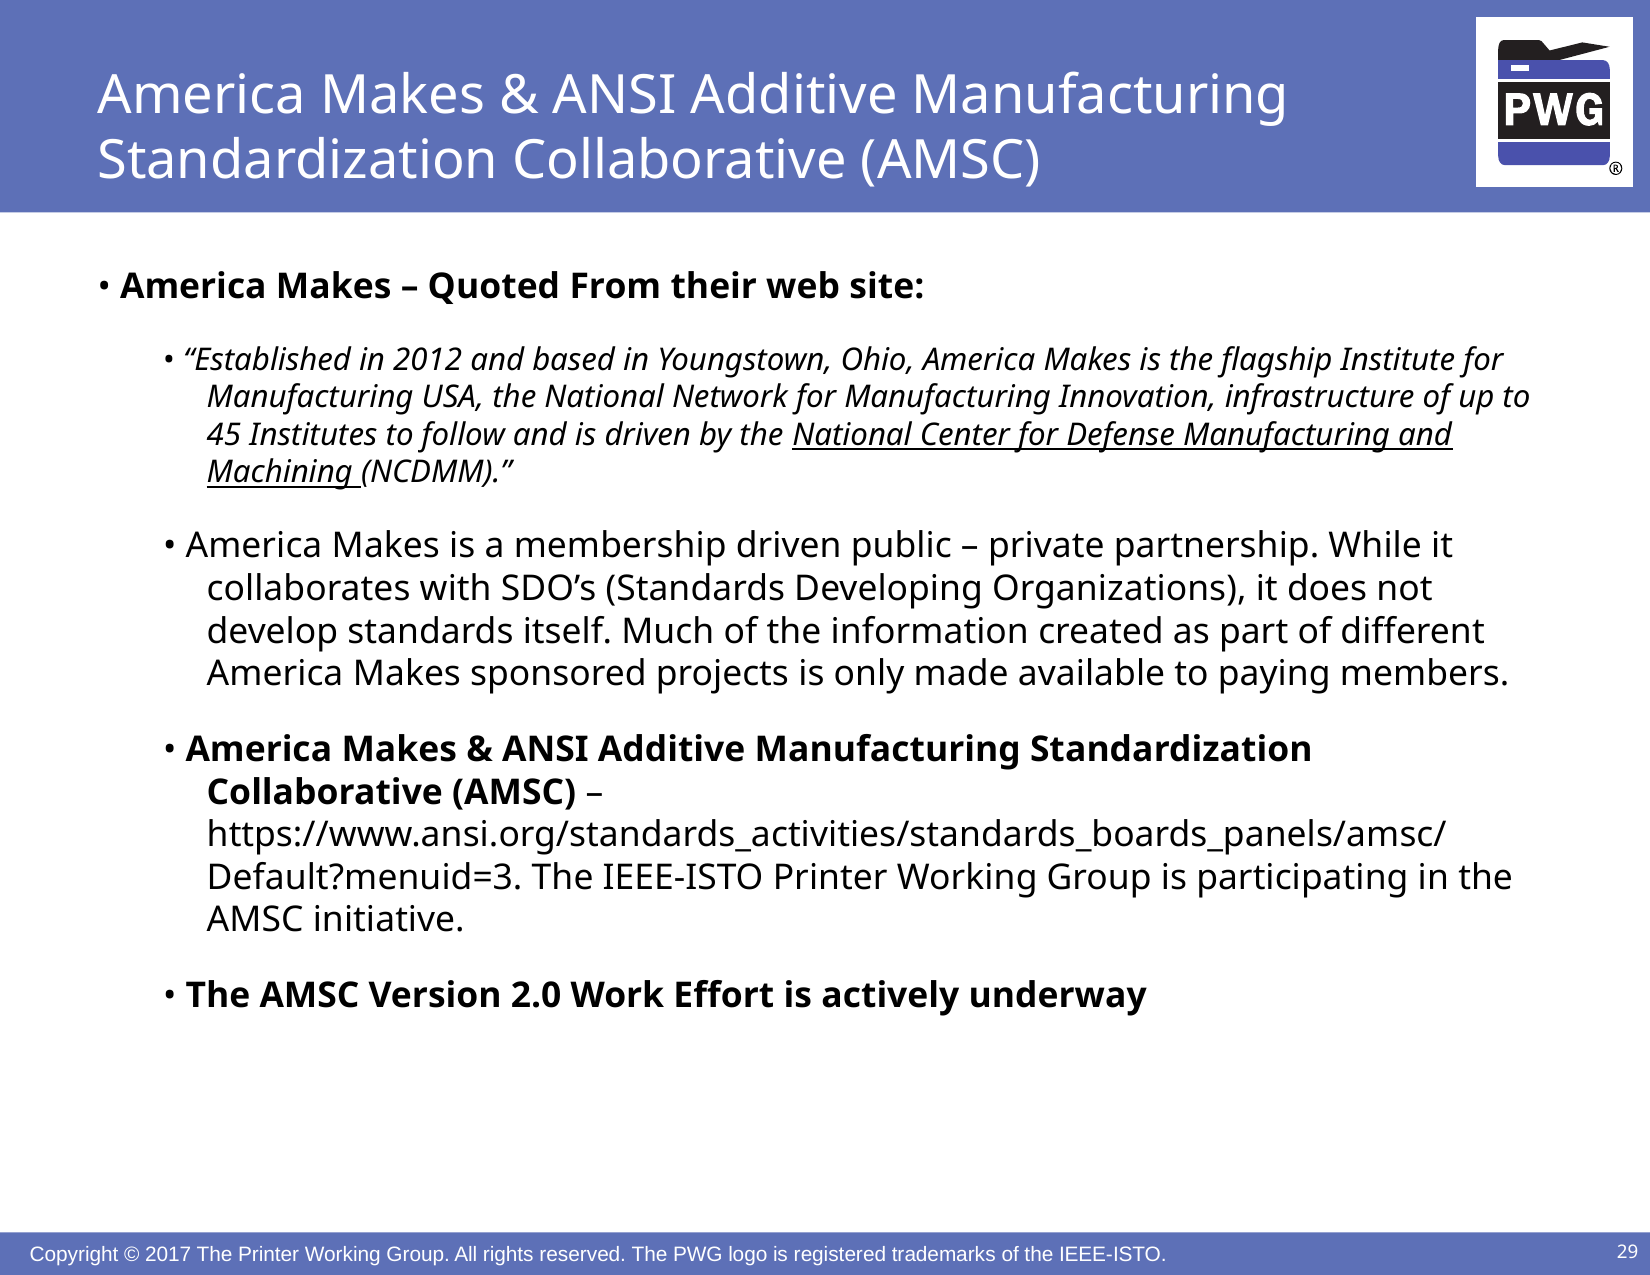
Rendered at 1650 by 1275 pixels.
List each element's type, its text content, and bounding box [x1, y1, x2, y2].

list • America Makes – Quoted From their web site: • “Established in 2012 and based in Youngstown, Ohio, America Makes is the flagship Institute for Manufacturing USA, the National Network for Manufacturing Innovation, infrastructure of up to 45 Institutes to follow and is driven by the National Center for Defense Manufacturing and Machining (NCDMM).” • America Makes is a membership driven public – private partnership. While it collaborates with SDO’s (Standards Developing Organizations), it does not develop standards itself. Much of the information created as part of different America Makes sponsored projects is only made available to paying members. • America Makes & ANSI Additive Manufacturing Standardization Collaborative (AMSC) – https://www.ansi.org/standards_activities/standards_boards_panels/amsc/Default?menuid=3. The IEEE-ISTO Printer Working Group is participating in the AMSC initiative. • The AMSC Version 2.0 Work Effort is actively underway [82, 254, 1568, 1233]
title America Makes & ANSI Additive Manufacturing Standardization Collaborative (AMSC) [82, 8, 1449, 198]
